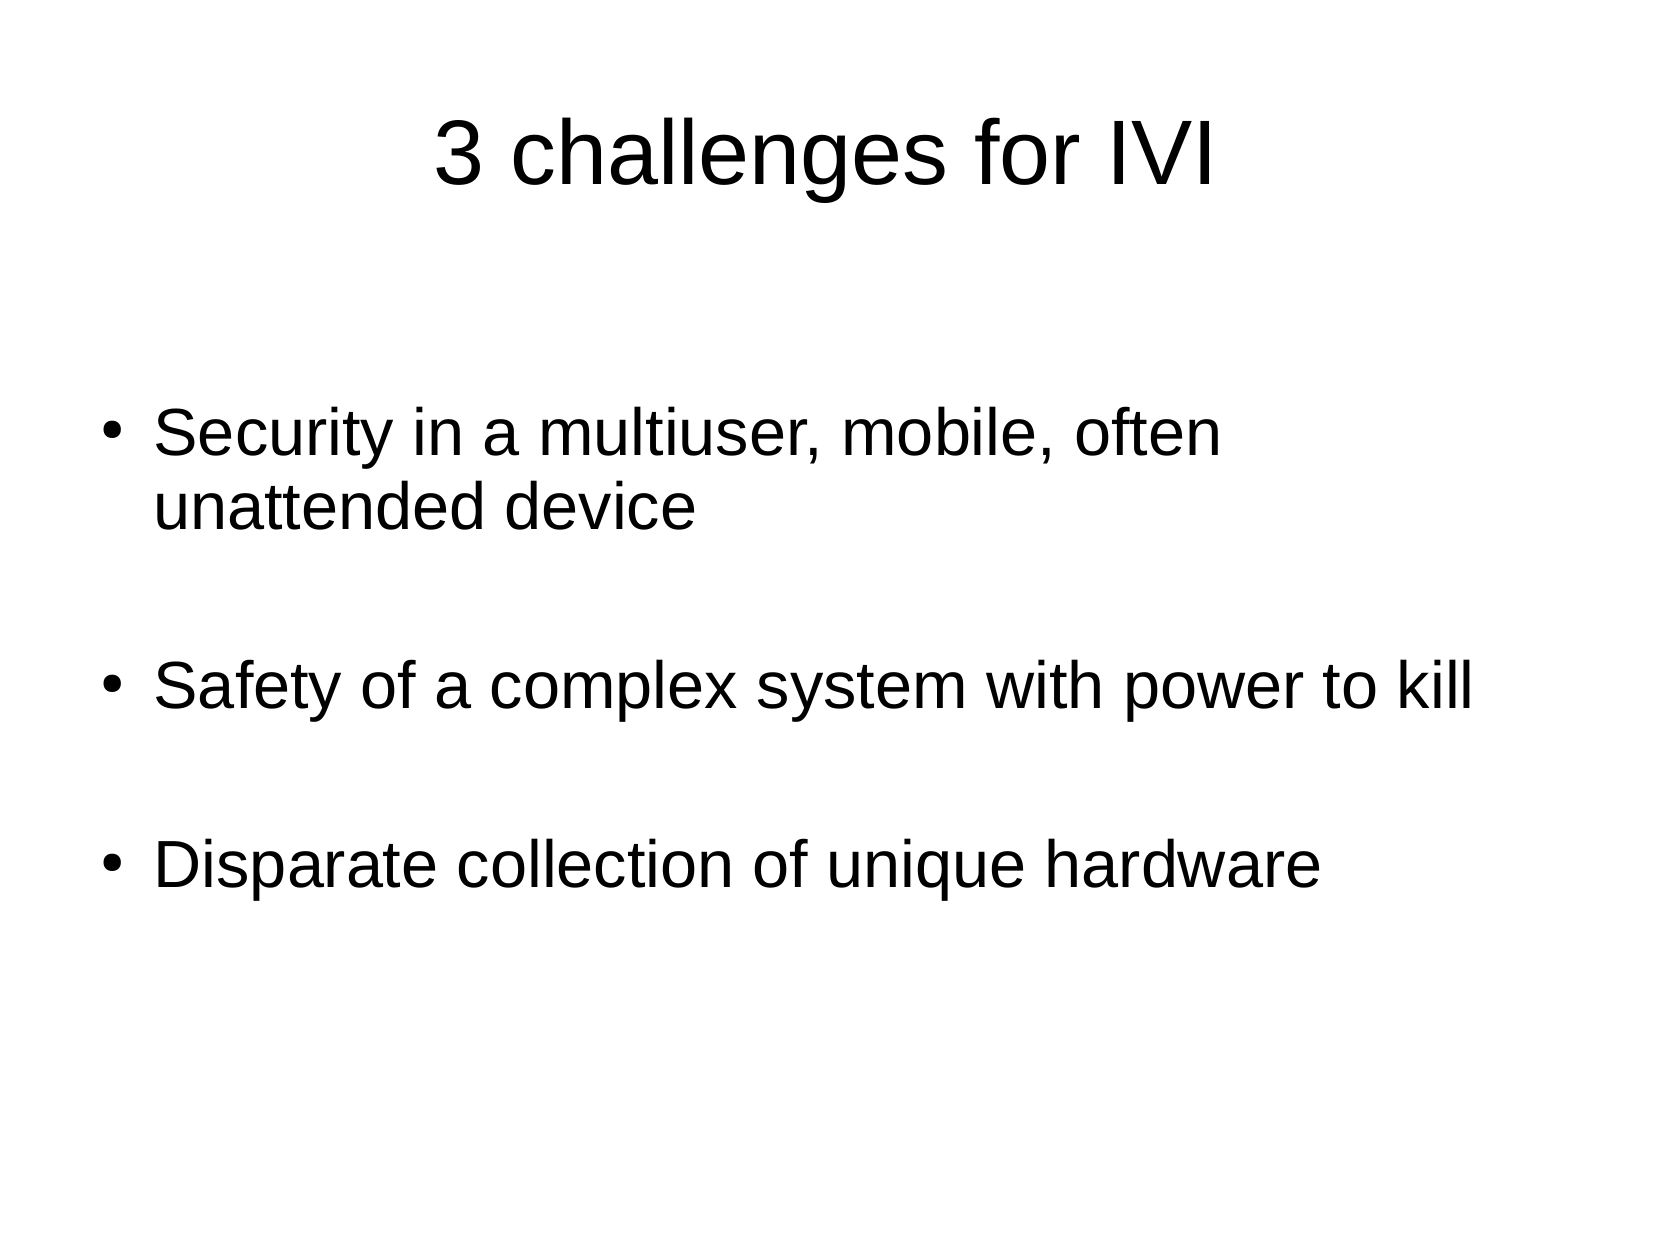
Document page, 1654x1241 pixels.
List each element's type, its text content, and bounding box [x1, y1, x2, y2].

title 3 challenges for IVI [82, 49, 1571, 257]
list Security in a multiuser, mobile, often unattended device Safety of a complex system with power to kill Disparate collection of unique hardware [82, 290, 1571, 1109]
